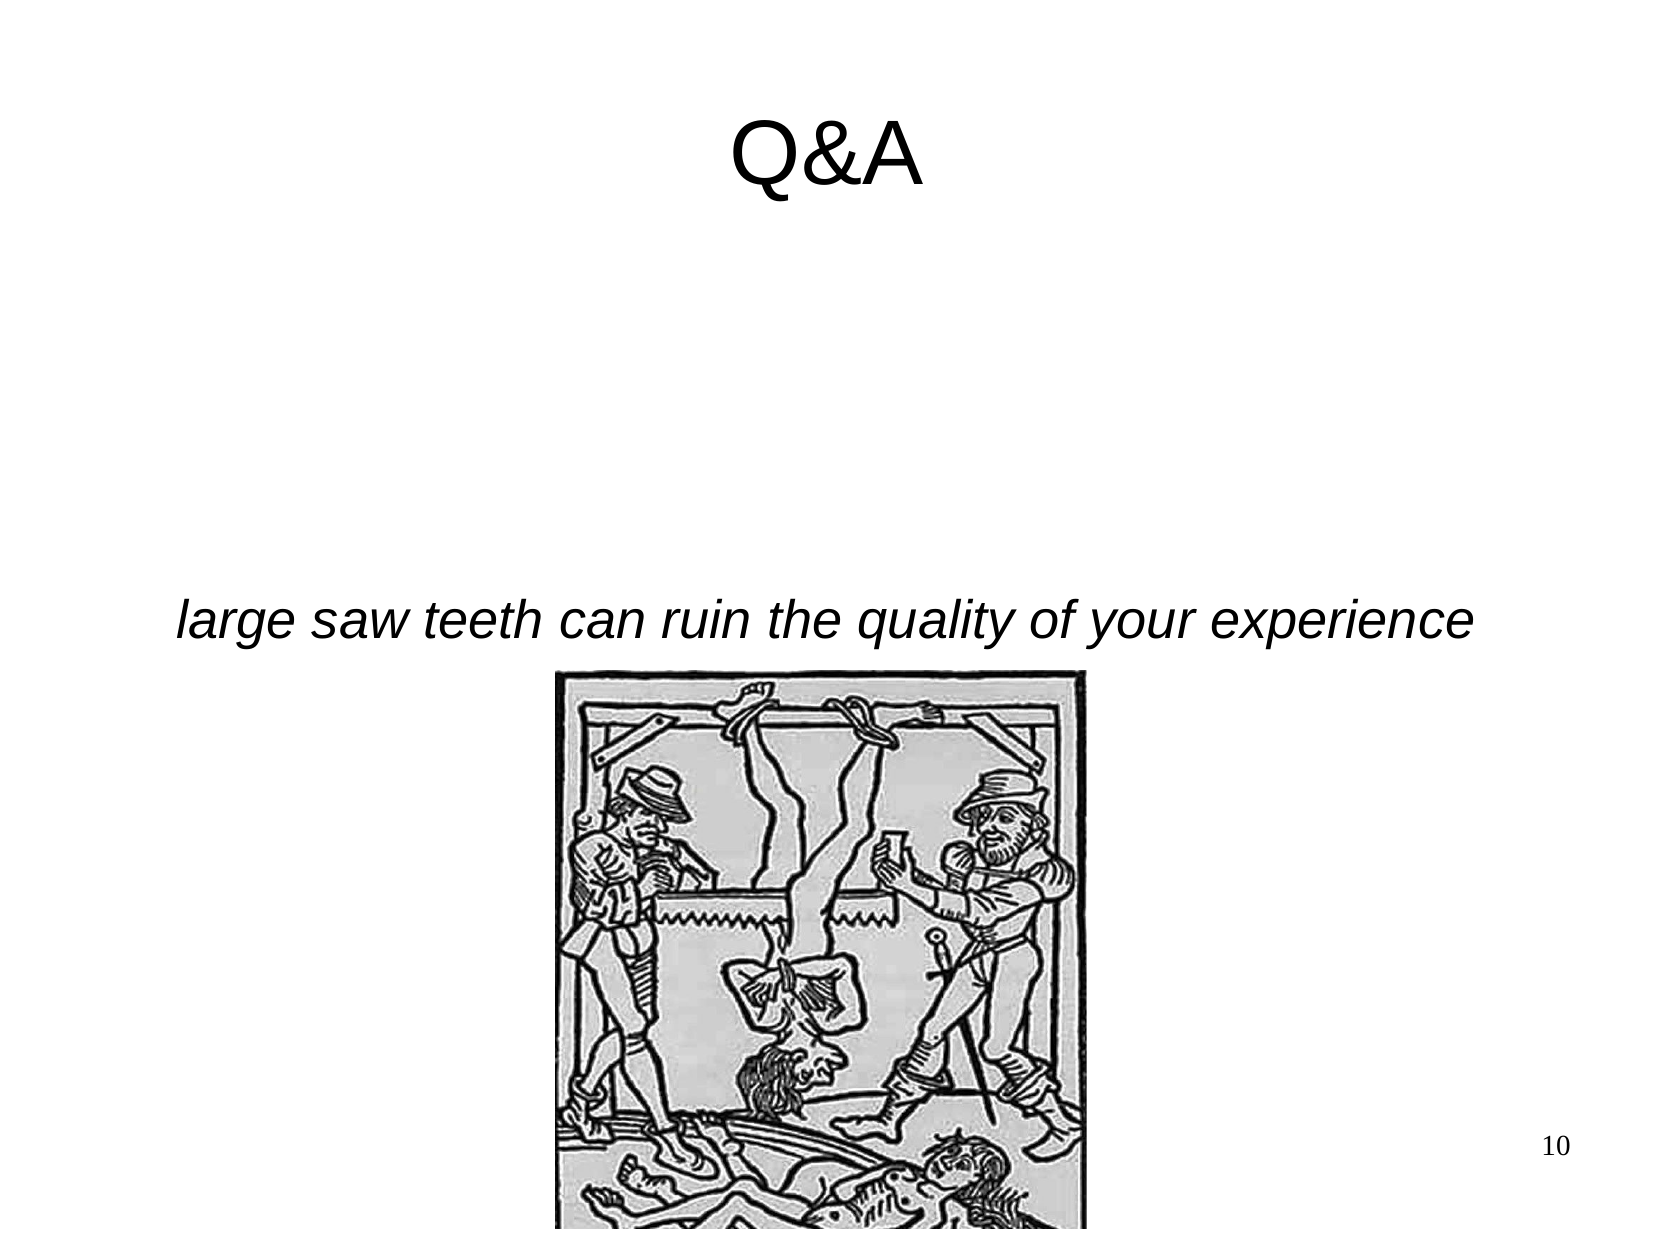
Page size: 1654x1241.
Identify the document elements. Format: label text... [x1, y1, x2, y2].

picture [555, 670, 1087, 1229]
subtitle large saw teeth can ruin the quality of your experience [82, 496, 1571, 745]
title Q&A [82, 49, 1571, 257]
